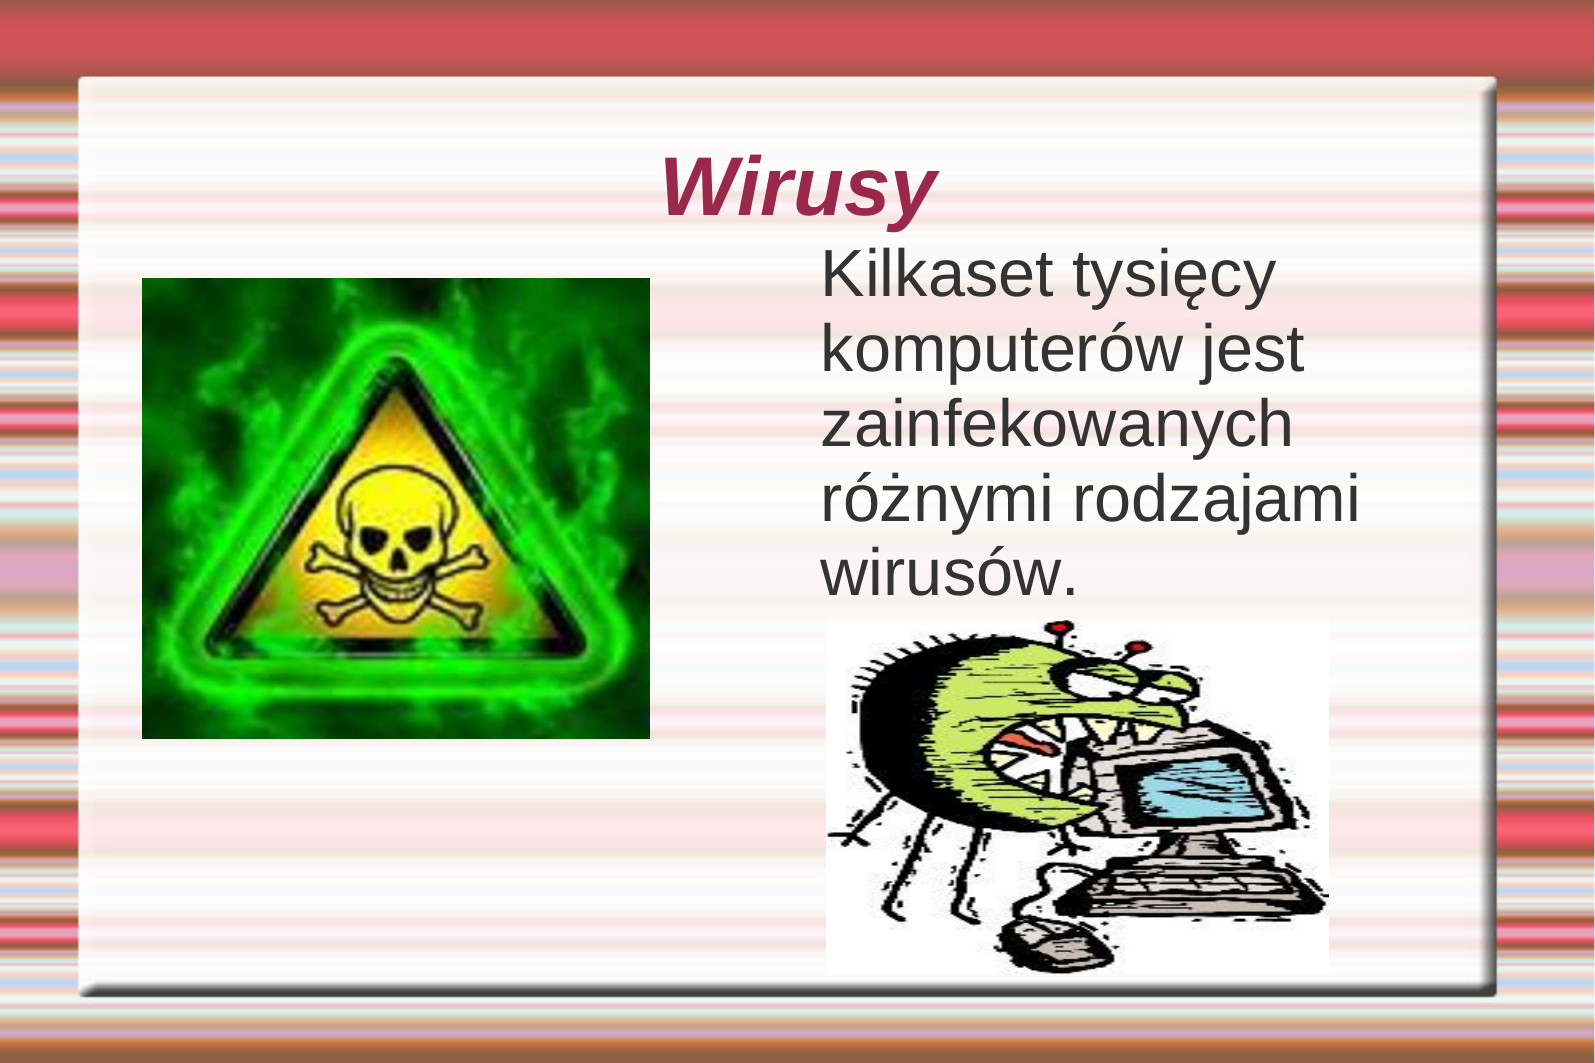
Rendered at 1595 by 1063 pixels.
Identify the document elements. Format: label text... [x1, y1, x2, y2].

picture [0, 0, 1595, 1063]
list Kilkaset tysięcy komputerów jest zainfekowanych różnymi rodzajami wirusów. [738, 236, 1476, 949]
title Wirusy [117, 98, 1479, 276]
